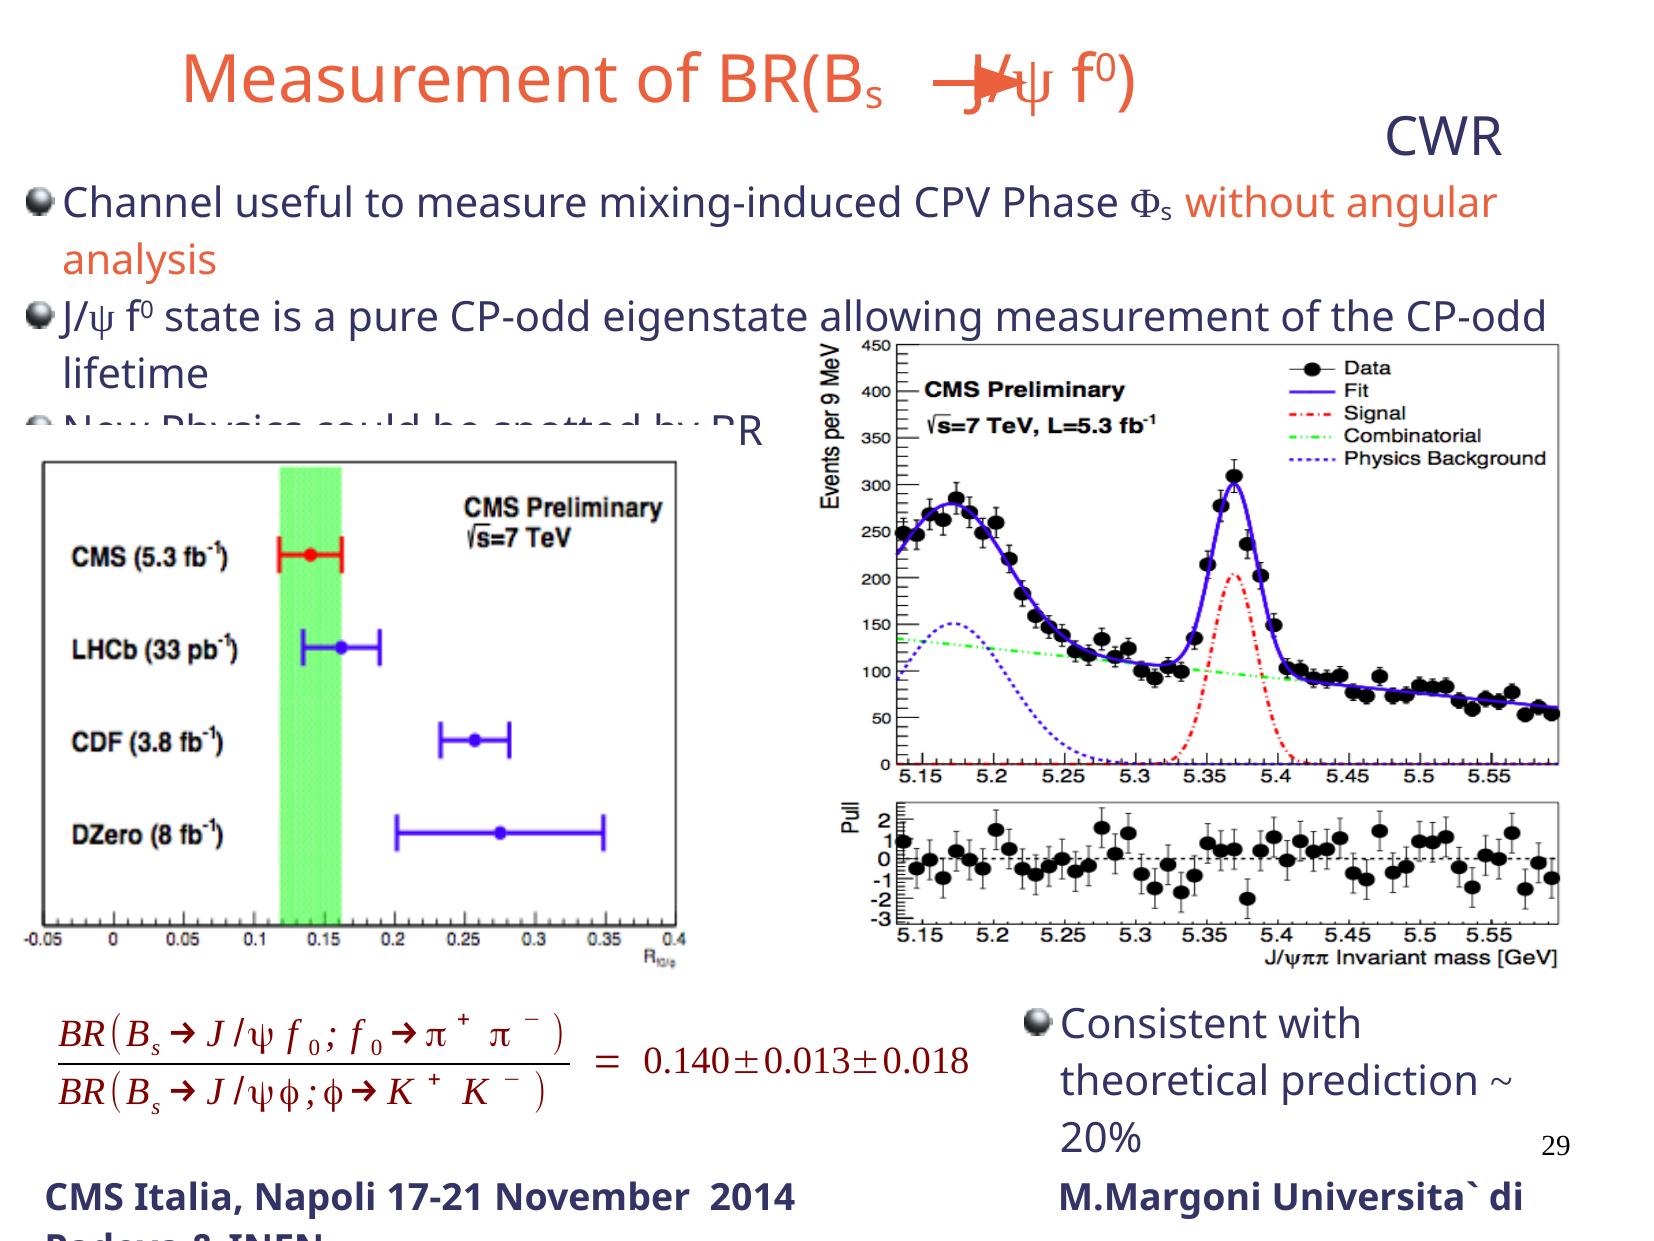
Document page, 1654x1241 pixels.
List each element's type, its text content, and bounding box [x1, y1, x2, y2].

picture [0, 425, 739, 989]
text_box CMS Italia, Napoli 17-21 November 2014 M.Margoni Universita` di Padova & INFN [29, 1163, 1625, 1237]
text_box CWR [1370, 90, 1654, 165]
picture [791, 447, 1619, 987]
text_box Measurement of BR(Bs J/ψ f0) [17, 23, 1654, 154]
chart [47, 1006, 978, 1120]
text_box Consistent with theoretical prediction ~ 20% [1009, 986, 1595, 1131]
text_box Channel useful to measure mixing-induced CPV Phase Φs without angular analysis J/ψ f0 state is a pure CP-odd eigenstate allowing measurement of the CP-odd lifetime New Physics could be spotted by BR measurement [11, 165, 1654, 447]
